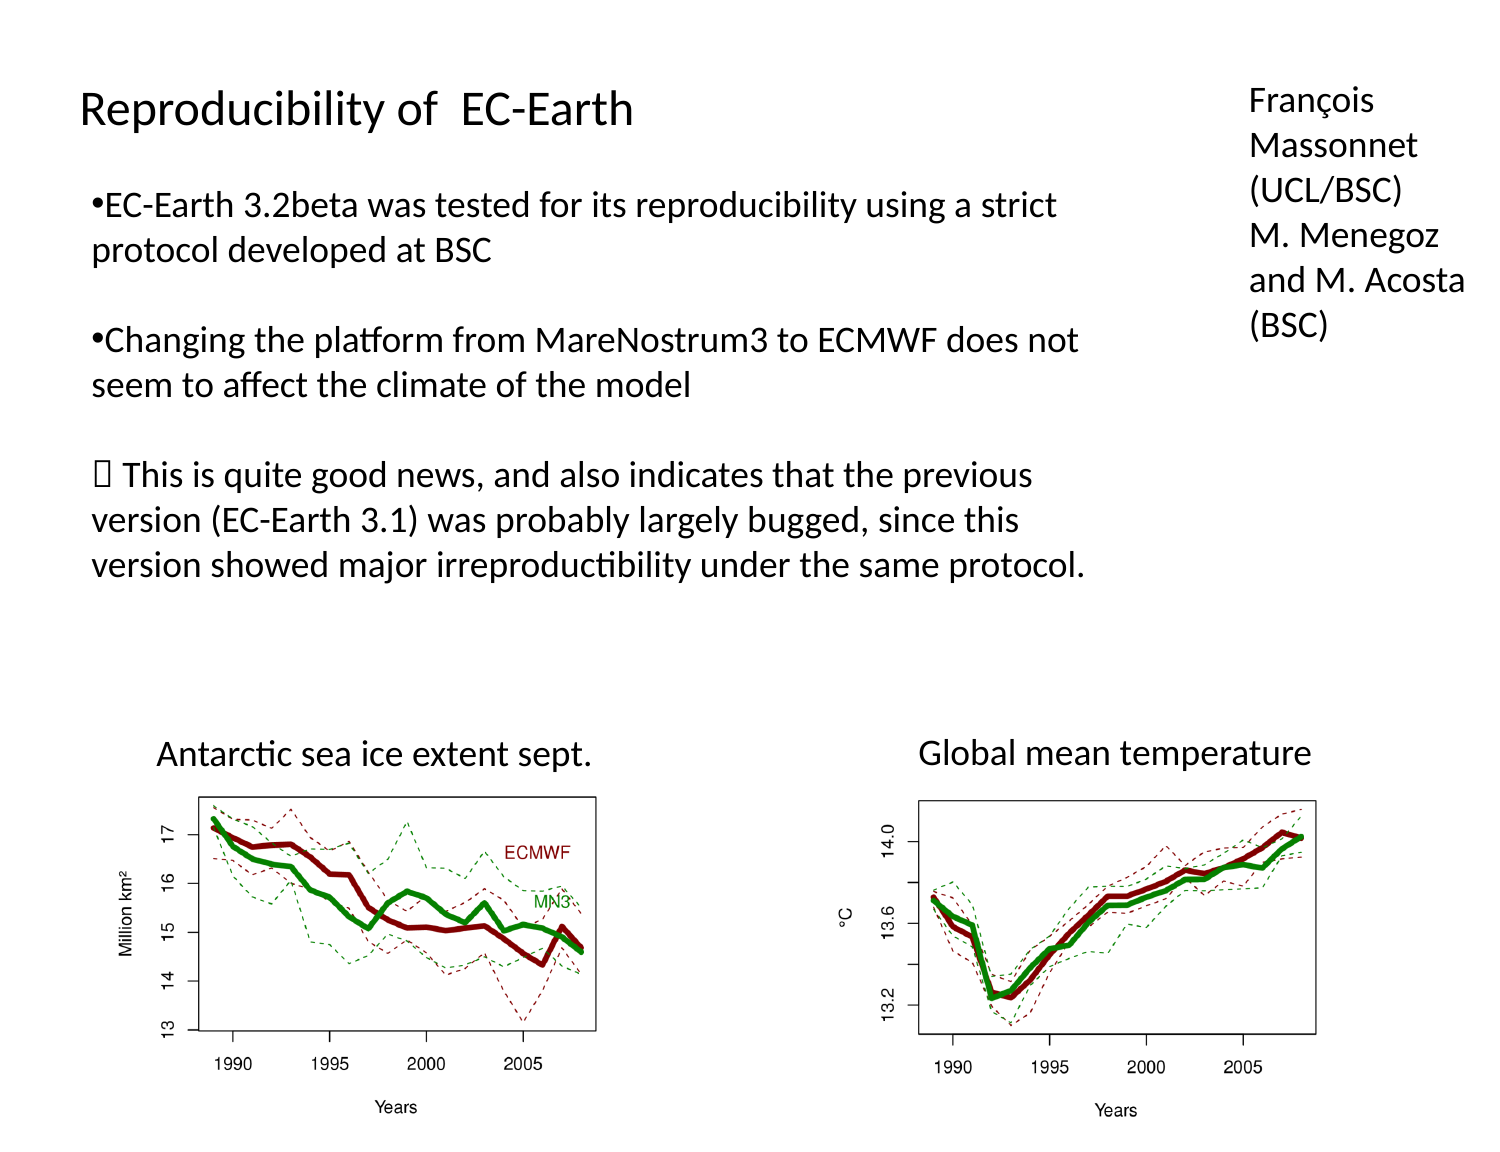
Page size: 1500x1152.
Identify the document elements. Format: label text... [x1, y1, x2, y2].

picture [112, 708, 640, 1141]
text_box EC-Earth 3.2beta was tested for its reproducibility using a strict protocol developed at BSC Changing the platform from MareNostrum3 to ECMWF does not seem to affect the climate of the model  This is quite good news, and also indicates that the previous version (EC-Earth 3.1) was probably largely bugged, since this version showed major irreproductibility under the same protocol. [76, 172, 1128, 593]
picture [832, 712, 1360, 1145]
text_box François Massonnet (UCL/BSC) M. Menegoz and M. Acosta (BSC) [1234, 67, 1495, 353]
text_box Reproducibility of EC-Earth [64, 67, 892, 143]
text_box Antarctic sea ice extent sept. [141, 722, 721, 782]
text_box Global mean temperature [903, 720, 1483, 781]
